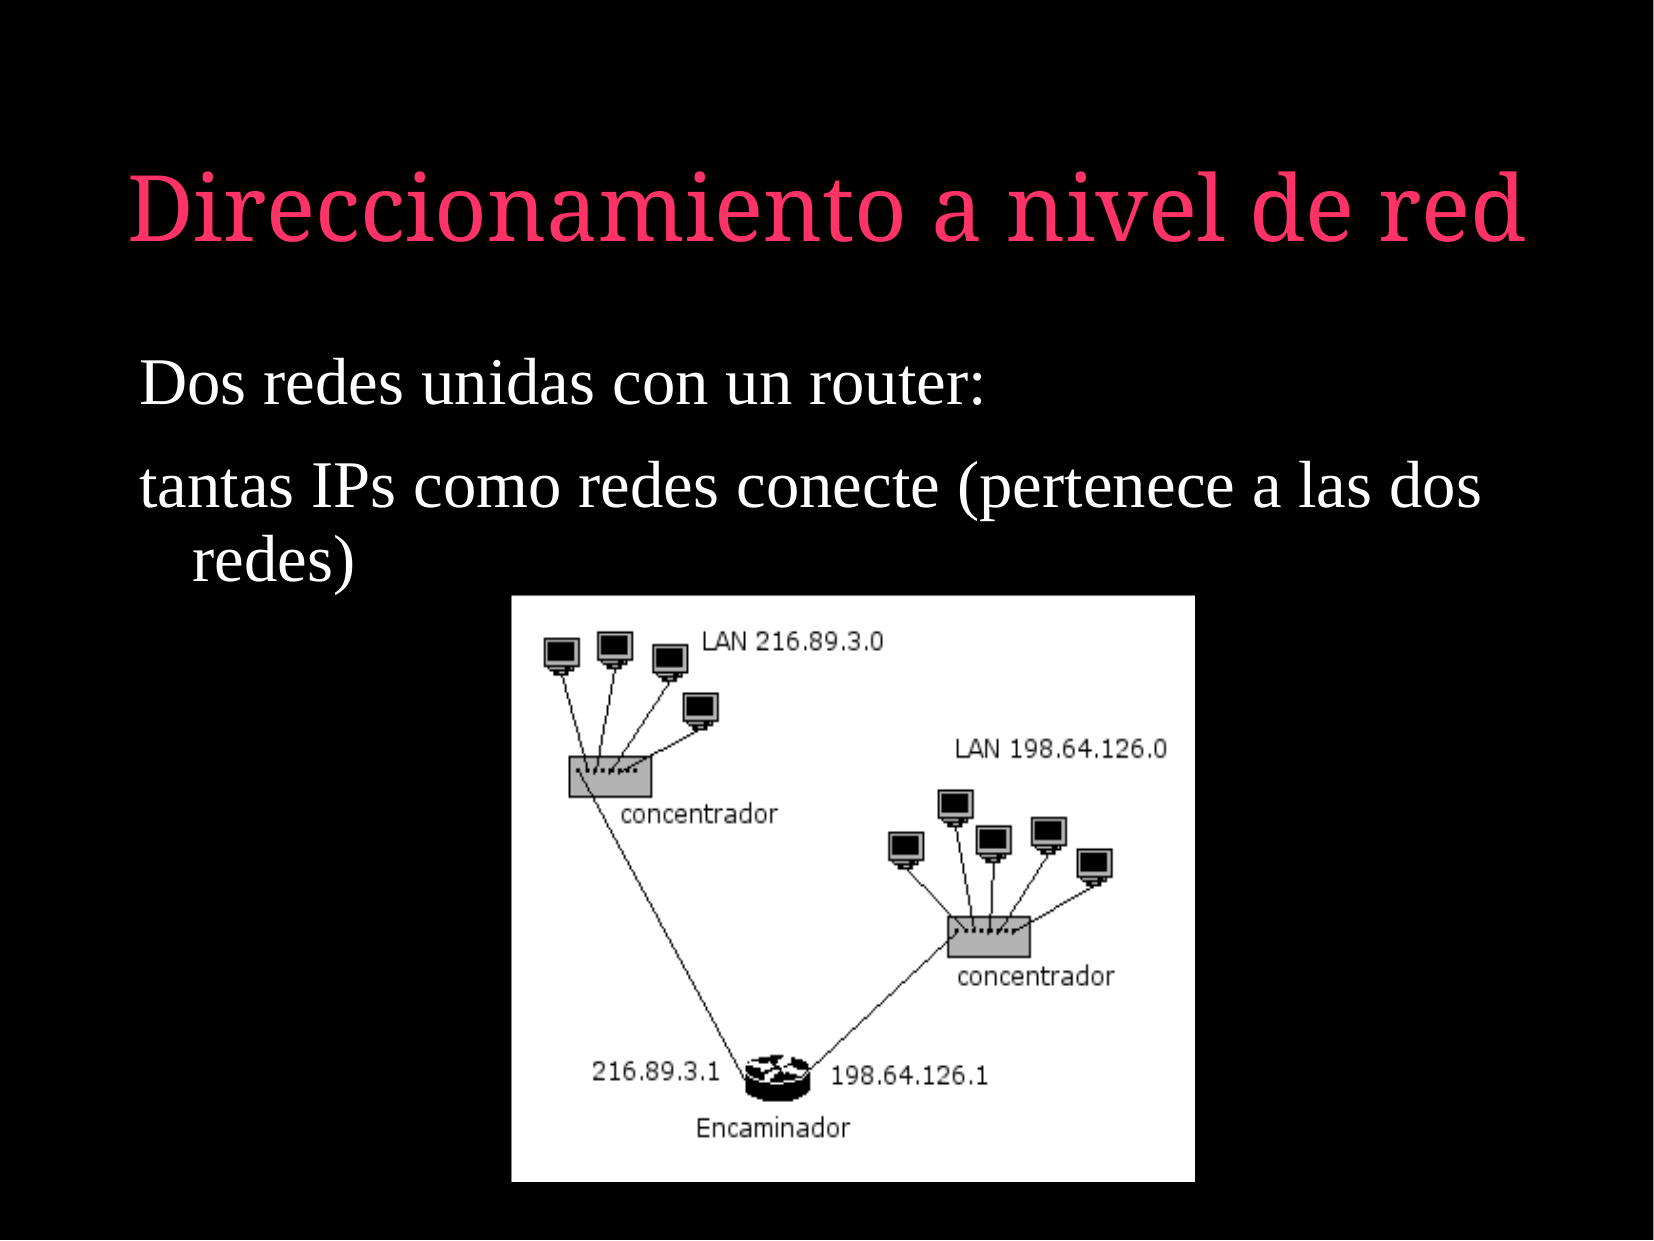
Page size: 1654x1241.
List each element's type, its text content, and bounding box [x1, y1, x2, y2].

title Direccionamiento a nivel de red [121, 102, 1534, 311]
list Dos redes unidas con un router: tantas IPs como redes conecte (pertenece a las dos redes) [121, 344, 1534, 1127]
picture [510, 594, 1195, 1182]
